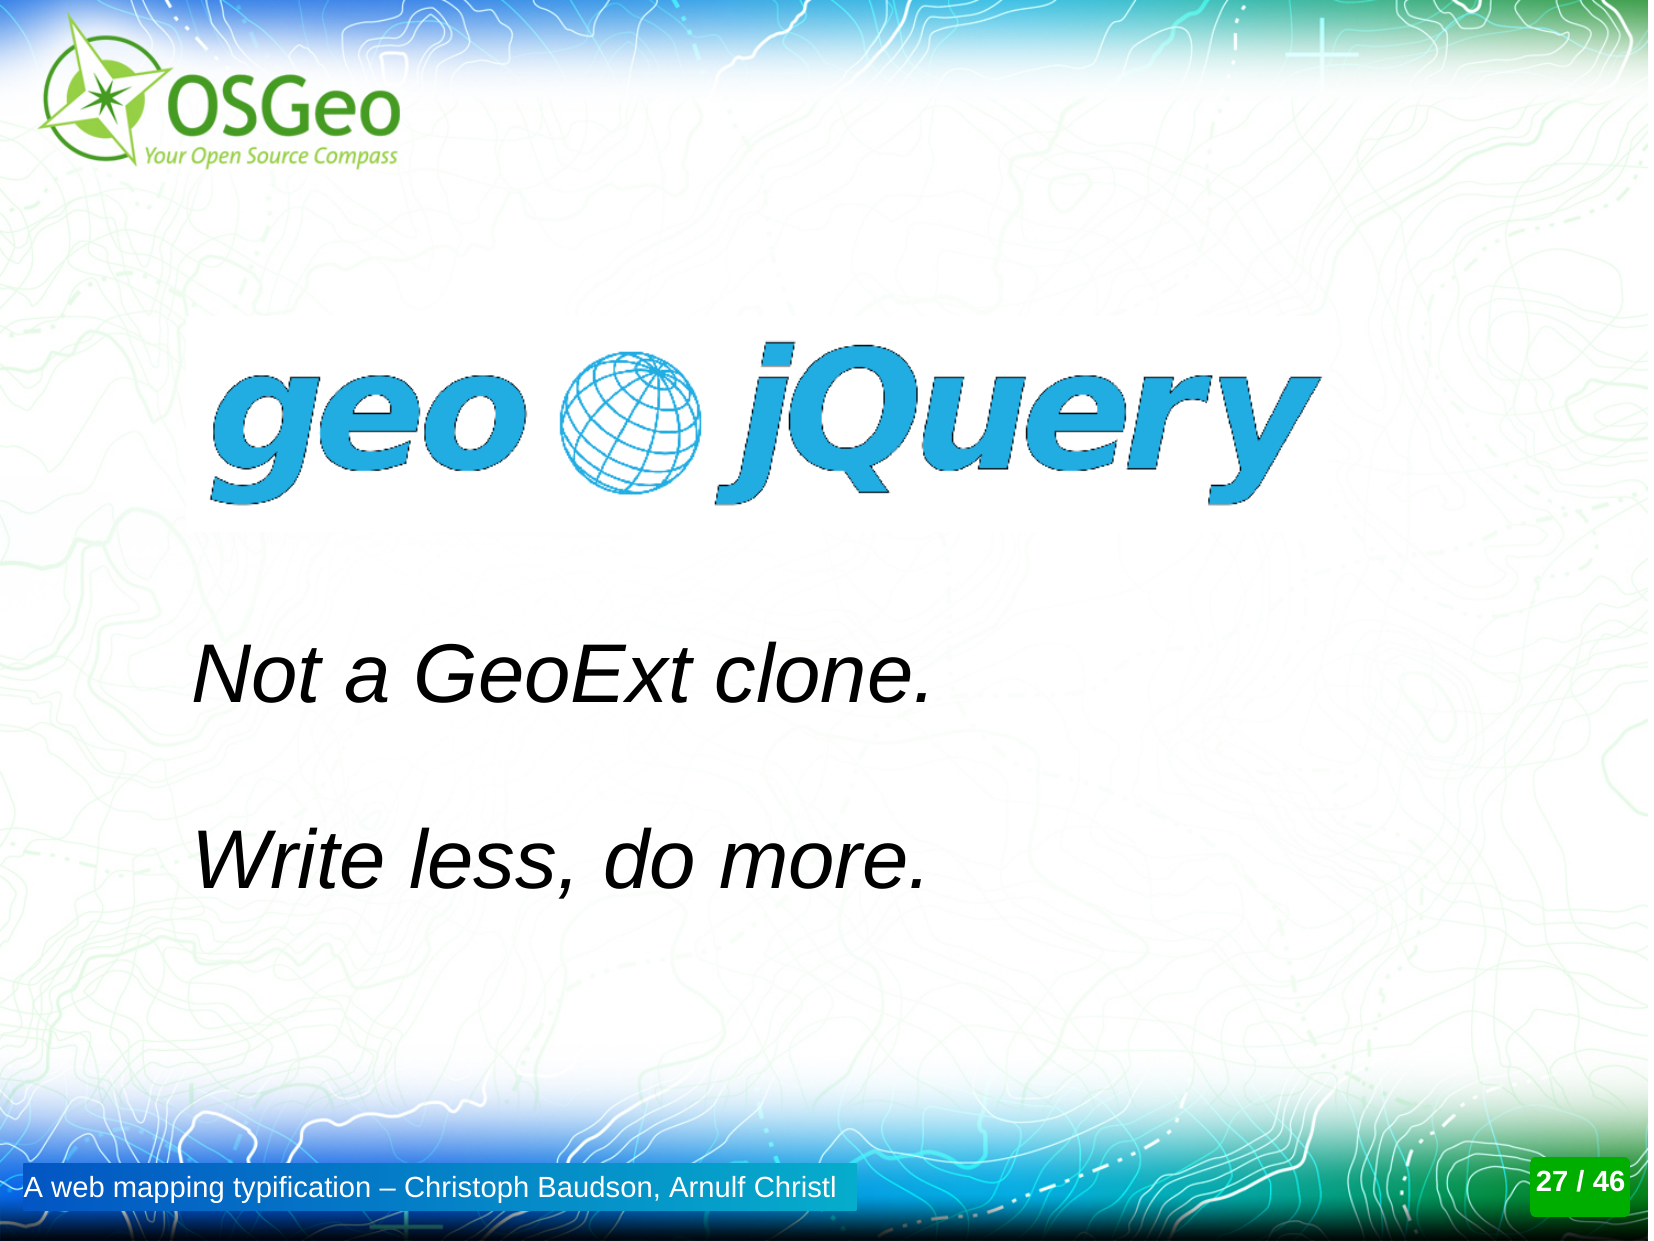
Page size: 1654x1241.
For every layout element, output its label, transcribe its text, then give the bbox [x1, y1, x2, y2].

picture [0, 0, 1648, 1241]
text_box Not a GeoExt clone. Write less, do more. [177, 620, 1565, 951]
